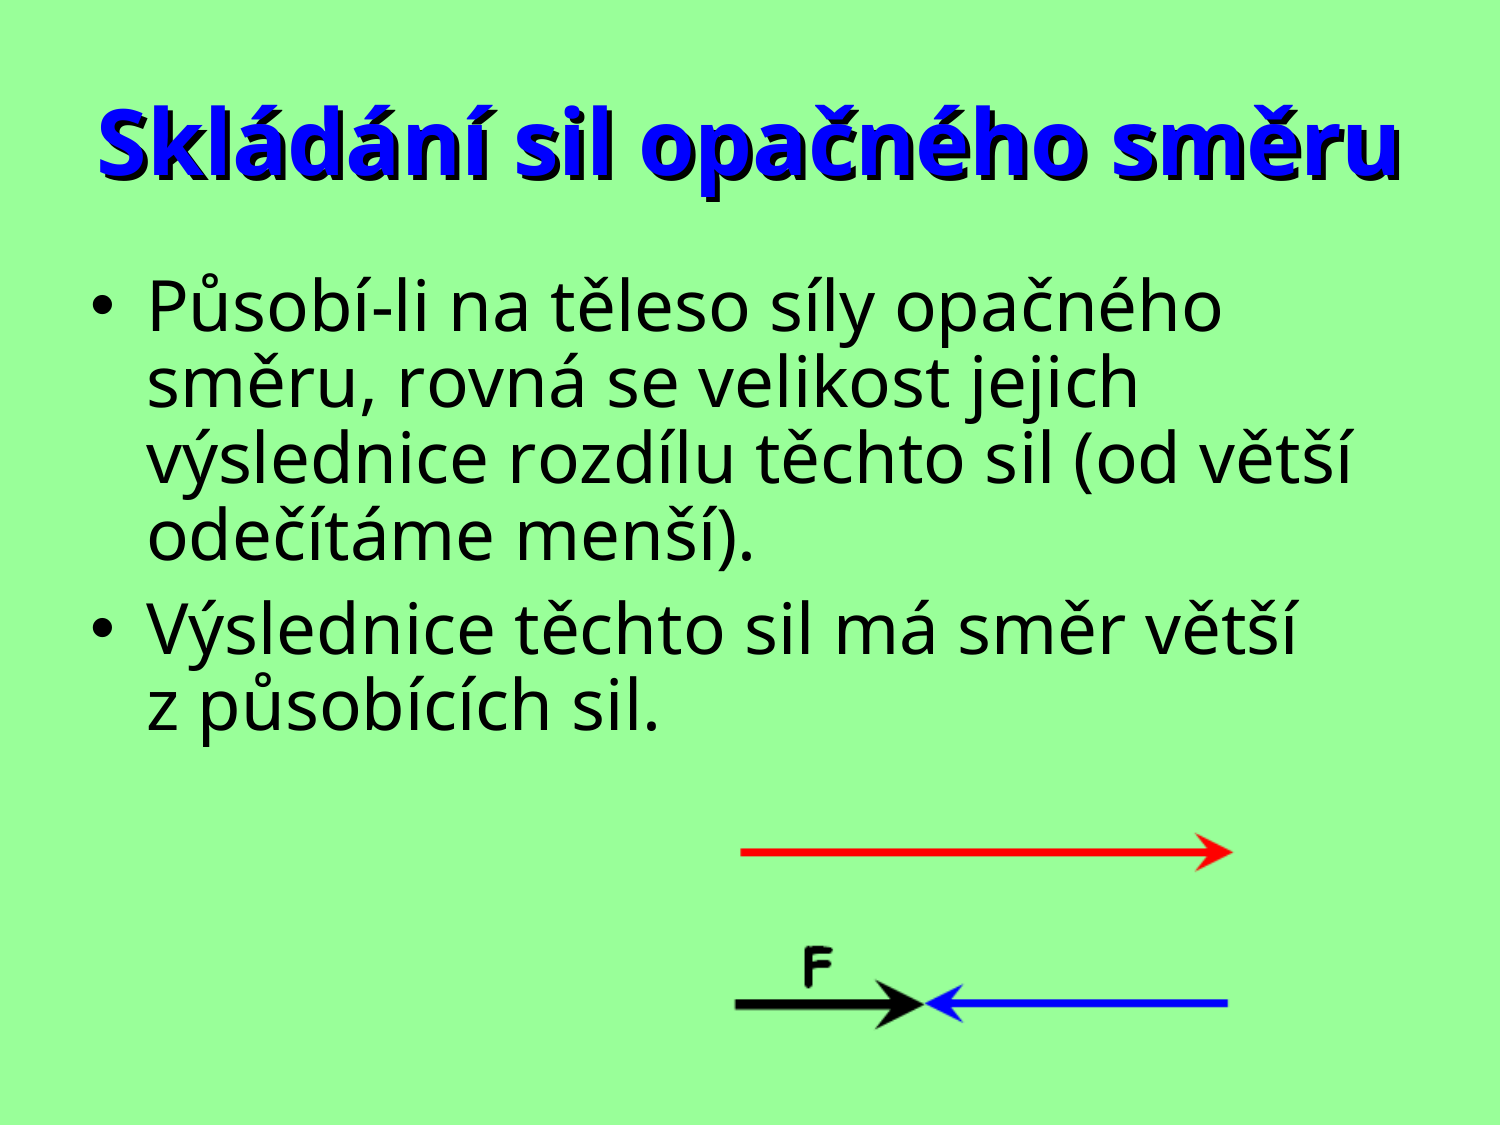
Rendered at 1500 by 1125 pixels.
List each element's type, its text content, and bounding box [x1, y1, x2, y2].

list Působí-li na těleso síly opačného směru, rovná se velikost jejich výslednice rozdílu těchto sil (od větší odečítáme menší). Výslednice těchto sil má směr větší z působících sil. [75, 262, 1426, 851]
title Skládání sil opačného směru [75, 45, 1426, 233]
picture [714, 822, 1239, 1042]
